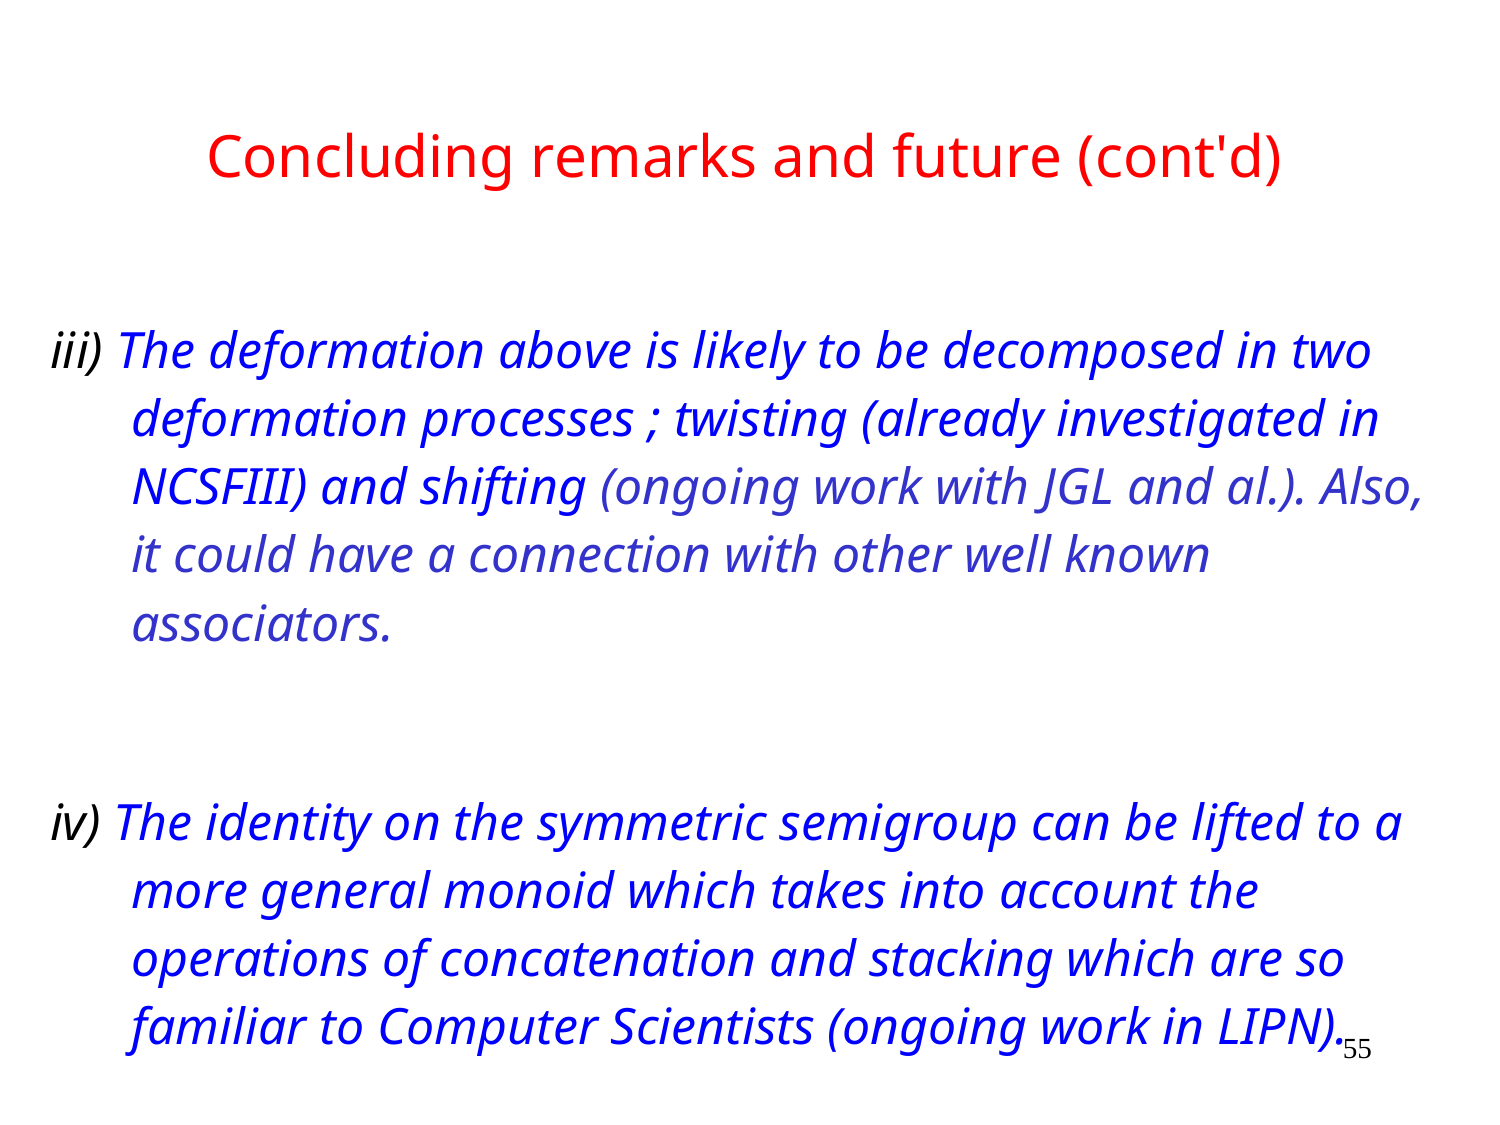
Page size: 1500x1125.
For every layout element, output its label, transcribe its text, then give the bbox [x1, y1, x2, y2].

text_box Concluding remarks and future (cont'd) iii) The deformation above is likely to be decomposed in two deformation processes ; twisting (already investigated in NCSFIII) and shifting (ongoing work with JGL and al.). Also, it could have a connection with other well known associators. iv) The identity on the symmetric semigroup can be lifted to a more general monoid which takes into account the operations of concatenation and stacking which are so familiar to Computer Scientists (ongoing work in LIPN). [50, 107, 1453, 1068]
